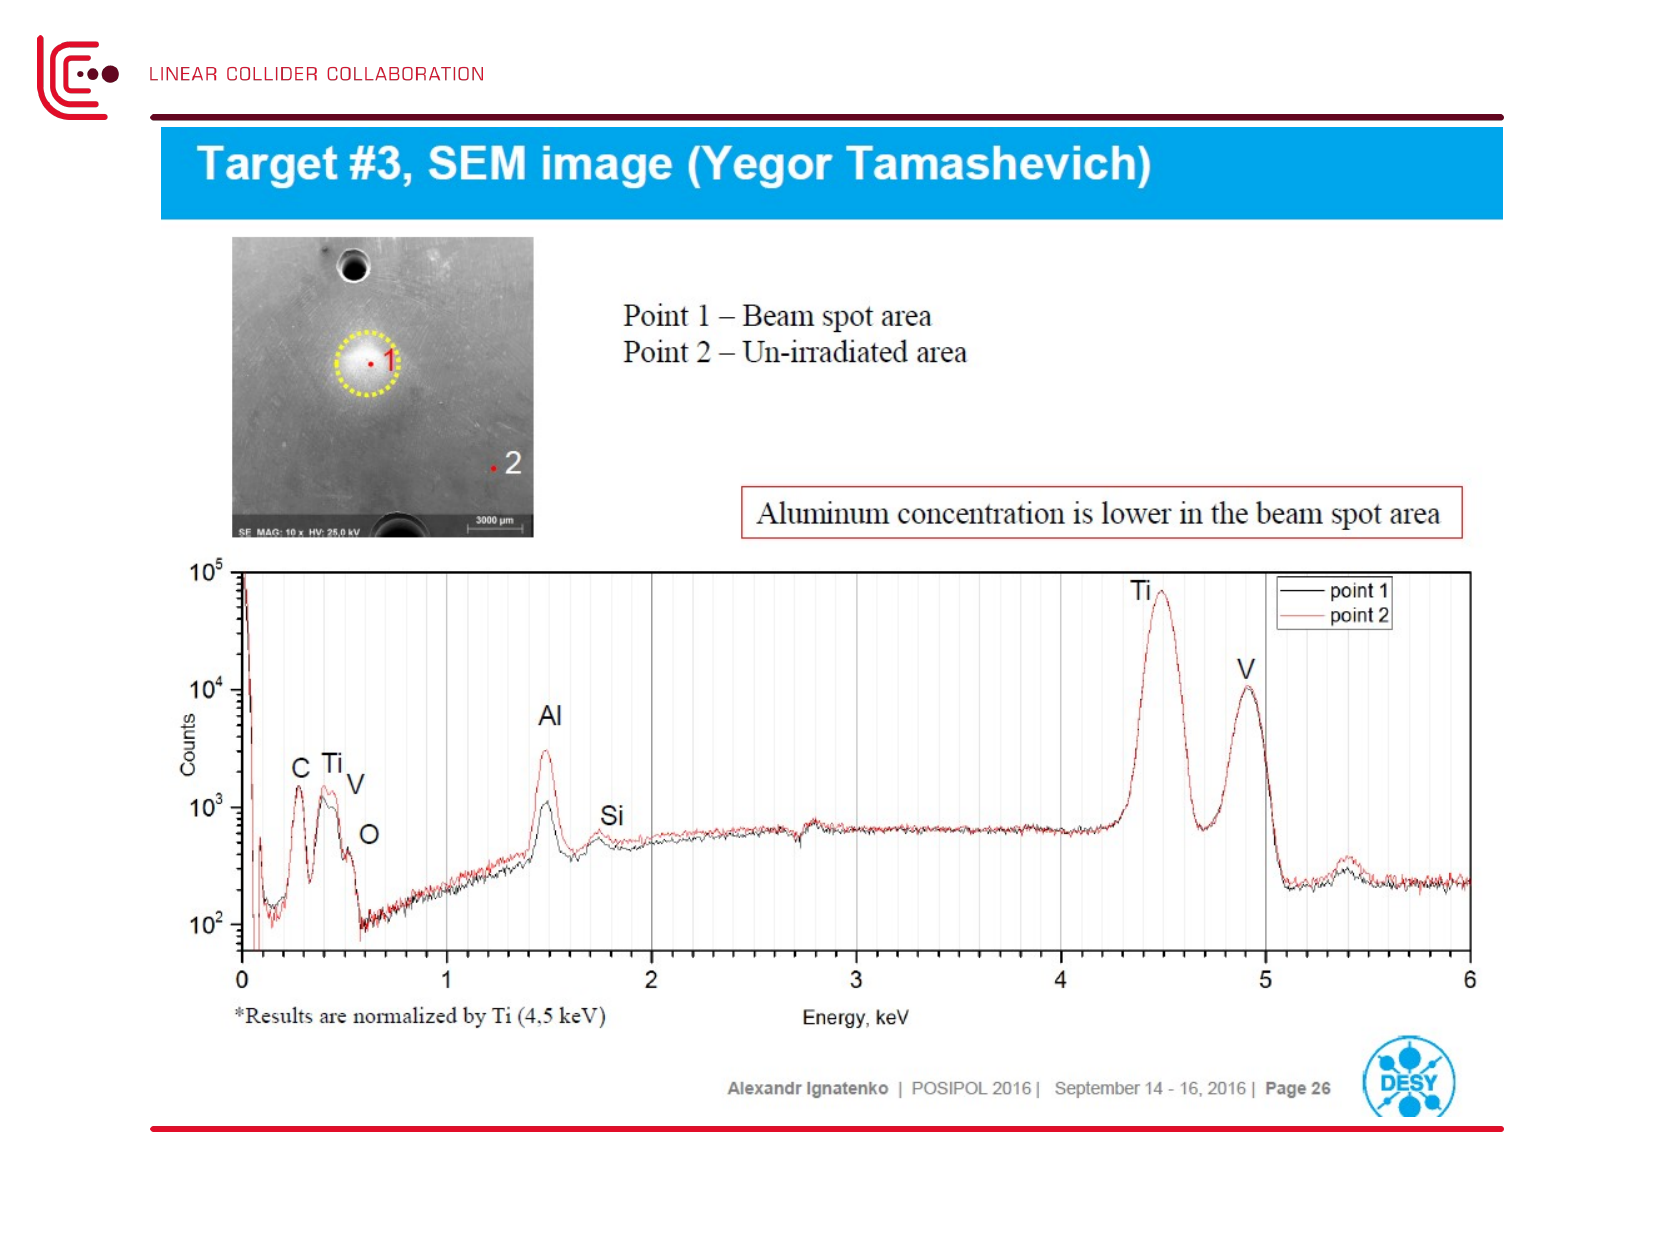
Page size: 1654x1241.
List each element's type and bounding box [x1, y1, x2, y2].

picture [846, 145, 873, 179]
picture [37, 35, 1504, 1132]
picture [595, 154, 618, 180]
picture [270, 154, 321, 189]
picture [350, 145, 401, 180]
picture [622, 154, 673, 189]
picture [554, 154, 591, 180]
picture [197, 144, 224, 180]
picture [901, 154, 964, 180]
picture [323, 146, 338, 180]
picture [1044, 154, 1069, 179]
picture [1111, 145, 1136, 180]
picture [689, 145, 732, 189]
picture [1139, 145, 1151, 189]
picture [967, 154, 990, 180]
picture [993, 145, 1017, 180]
picture [734, 153, 784, 189]
picture [226, 154, 269, 180]
picture [1073, 145, 1081, 151]
picture [404, 173, 412, 187]
picture [543, 154, 551, 180]
picture [1073, 154, 1108, 180]
picture [429, 145, 457, 180]
picture [491, 145, 526, 180]
picture [1020, 154, 1044, 179]
picture [543, 145, 551, 151]
picture [461, 145, 487, 180]
picture [788, 154, 833, 180]
picture [874, 154, 898, 180]
